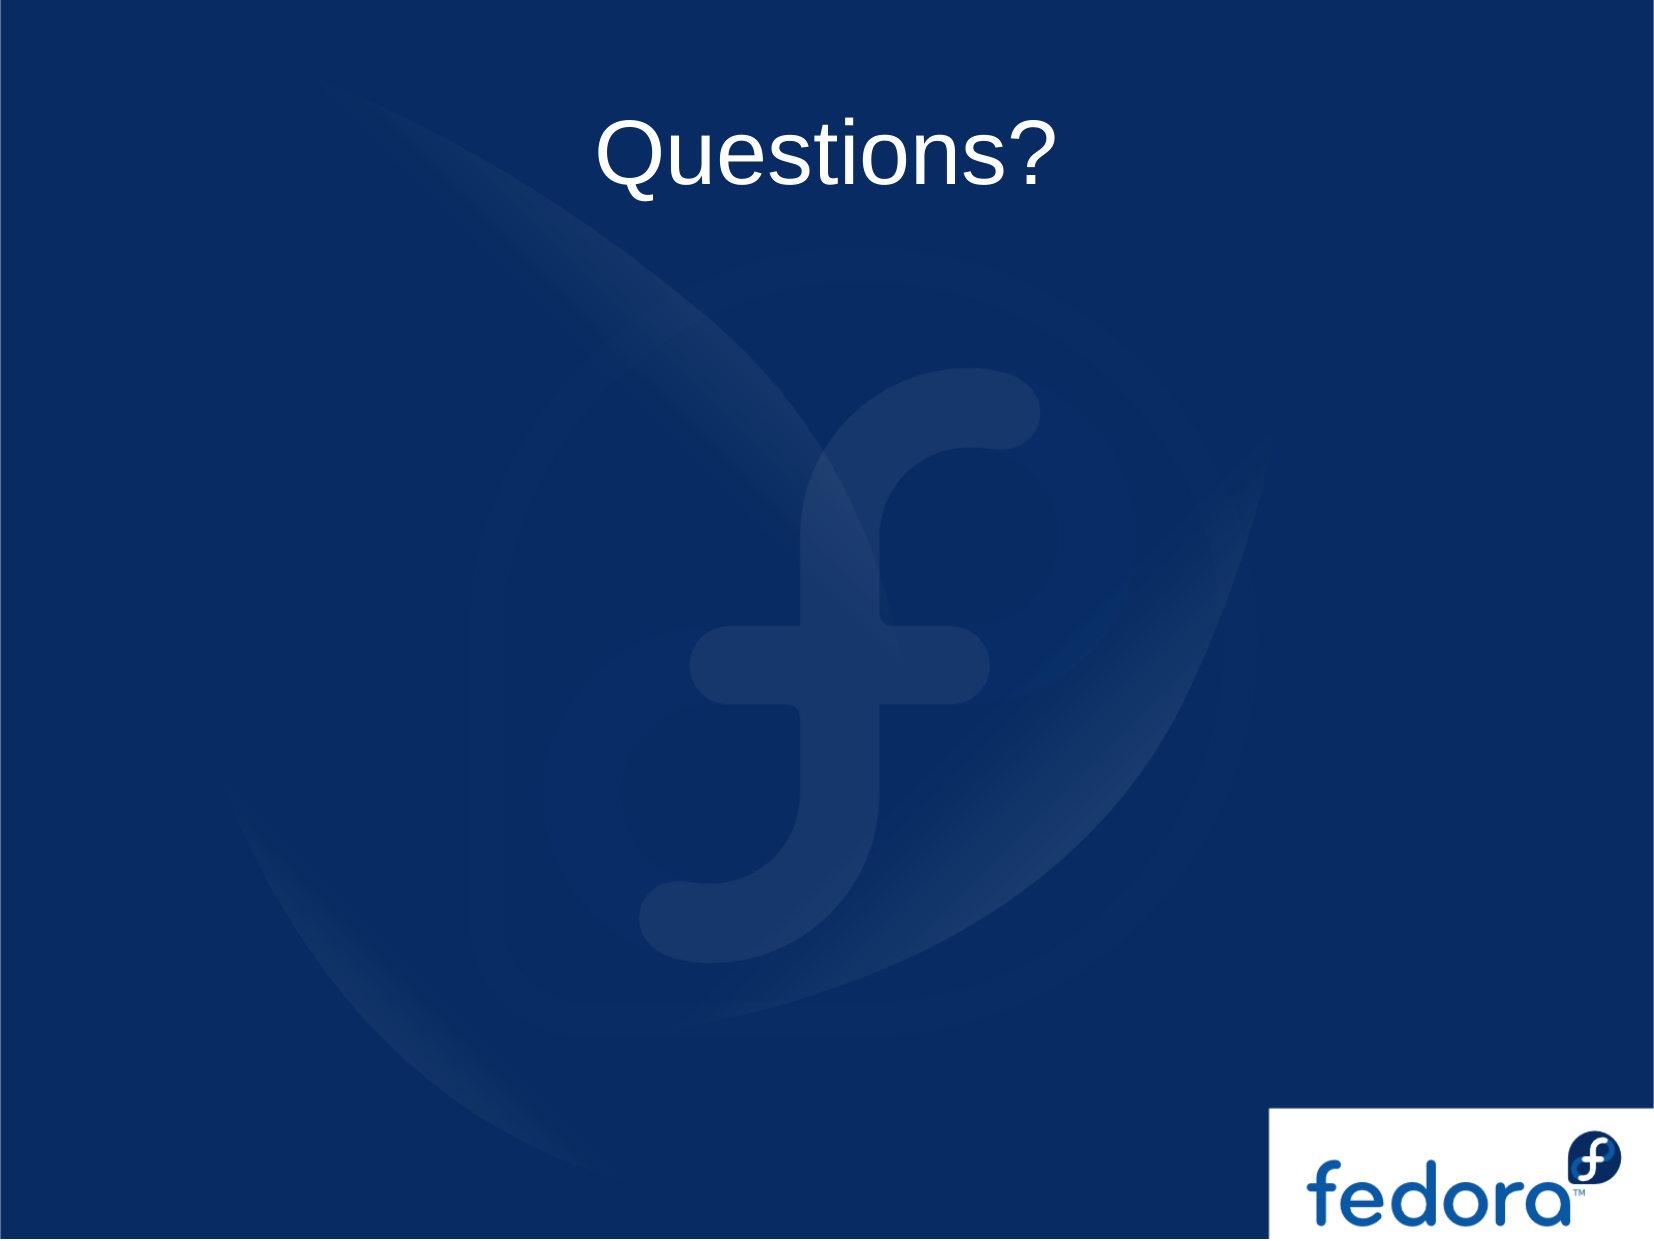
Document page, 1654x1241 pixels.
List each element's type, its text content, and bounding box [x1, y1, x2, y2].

picture [0, 0, 1654, 1239]
title Questions? [82, 56, 1571, 250]
